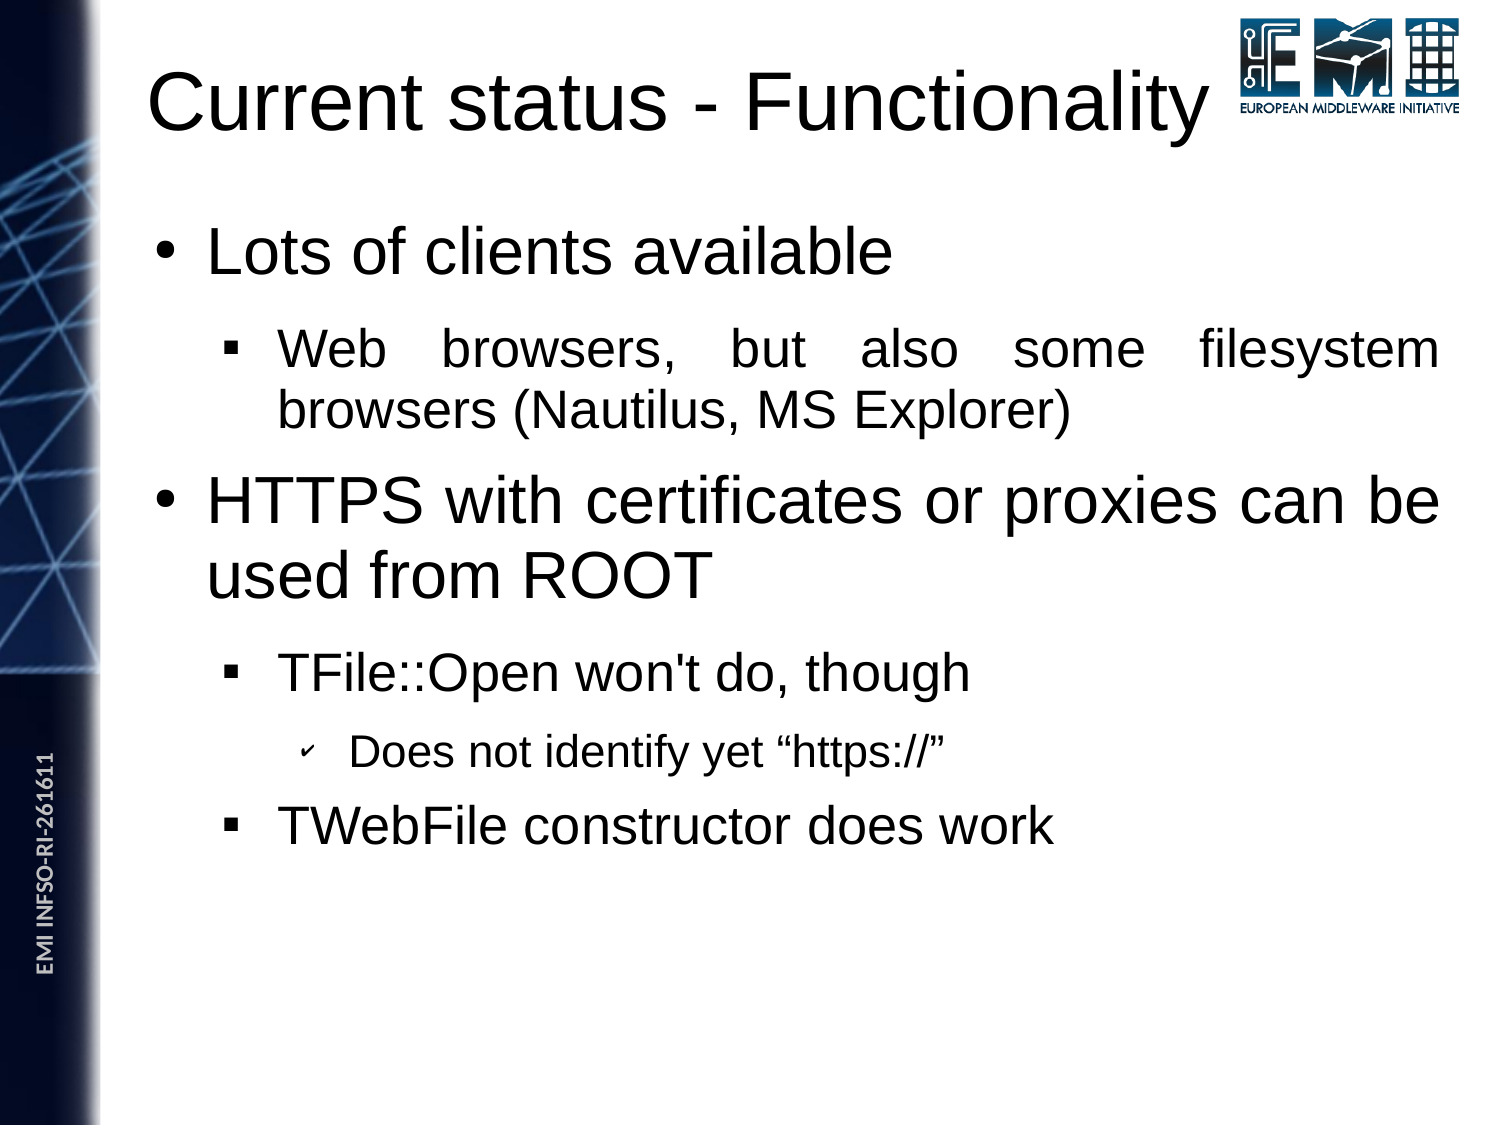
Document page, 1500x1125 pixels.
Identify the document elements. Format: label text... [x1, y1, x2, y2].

title Current status - Functionality [88, 26, 1270, 178]
picture [0, 0, 112, 1125]
picture [1191, 2, 1500, 134]
list Lots of clients available Web browsers, but also some filesystem browsers (Nautilus, MS Explorer) HTTPS with certificates or proxies can be used from ROOT TFile::Open won't do, though Does not identify yet “https://” TWebFile constructor does work [135, 214, 1443, 867]
